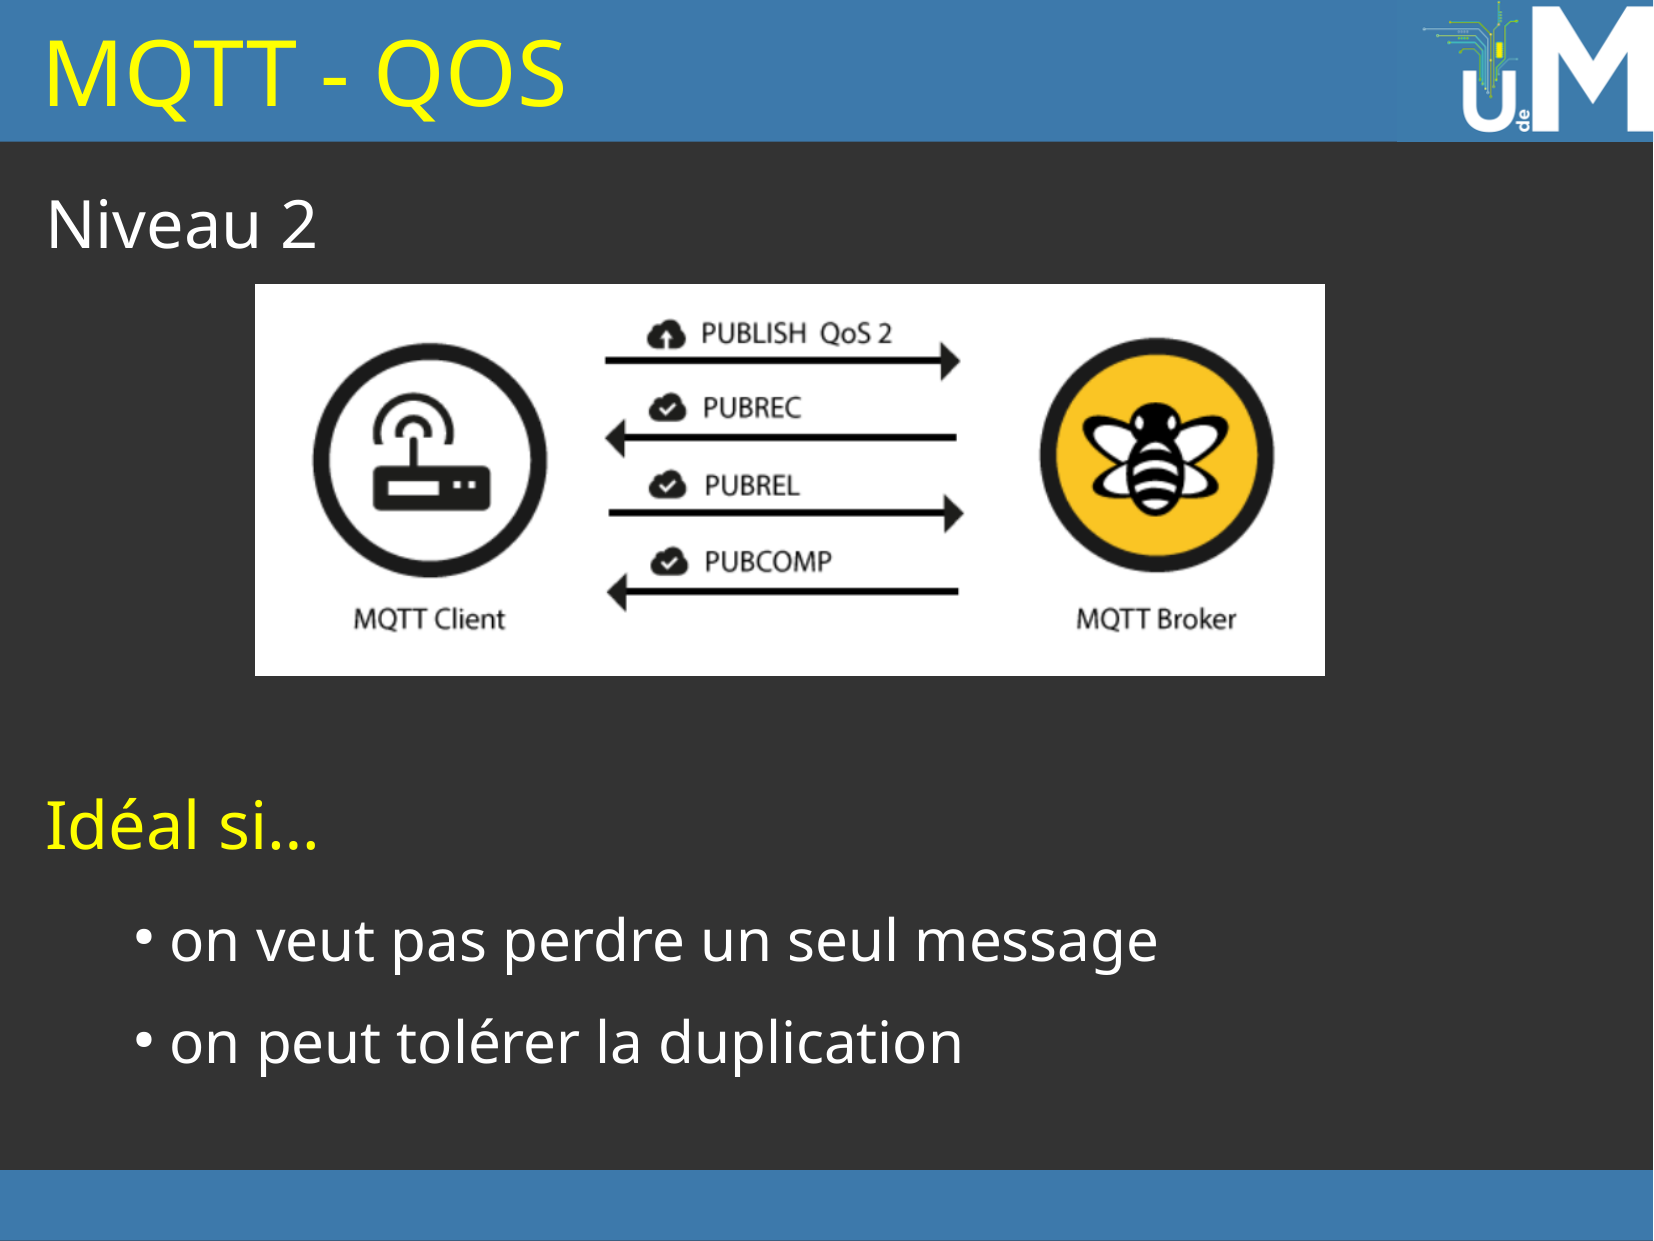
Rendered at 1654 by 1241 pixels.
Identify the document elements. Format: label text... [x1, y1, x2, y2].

title MQTT - QOS [41, 11, 1411, 130]
picture [1397, 0, 1654, 142]
list Niveau 2 Idéal si… on veut pas perdre un seul message on peut tolérer la duplication [45, 177, 1606, 1141]
picture [255, 284, 1325, 676]
